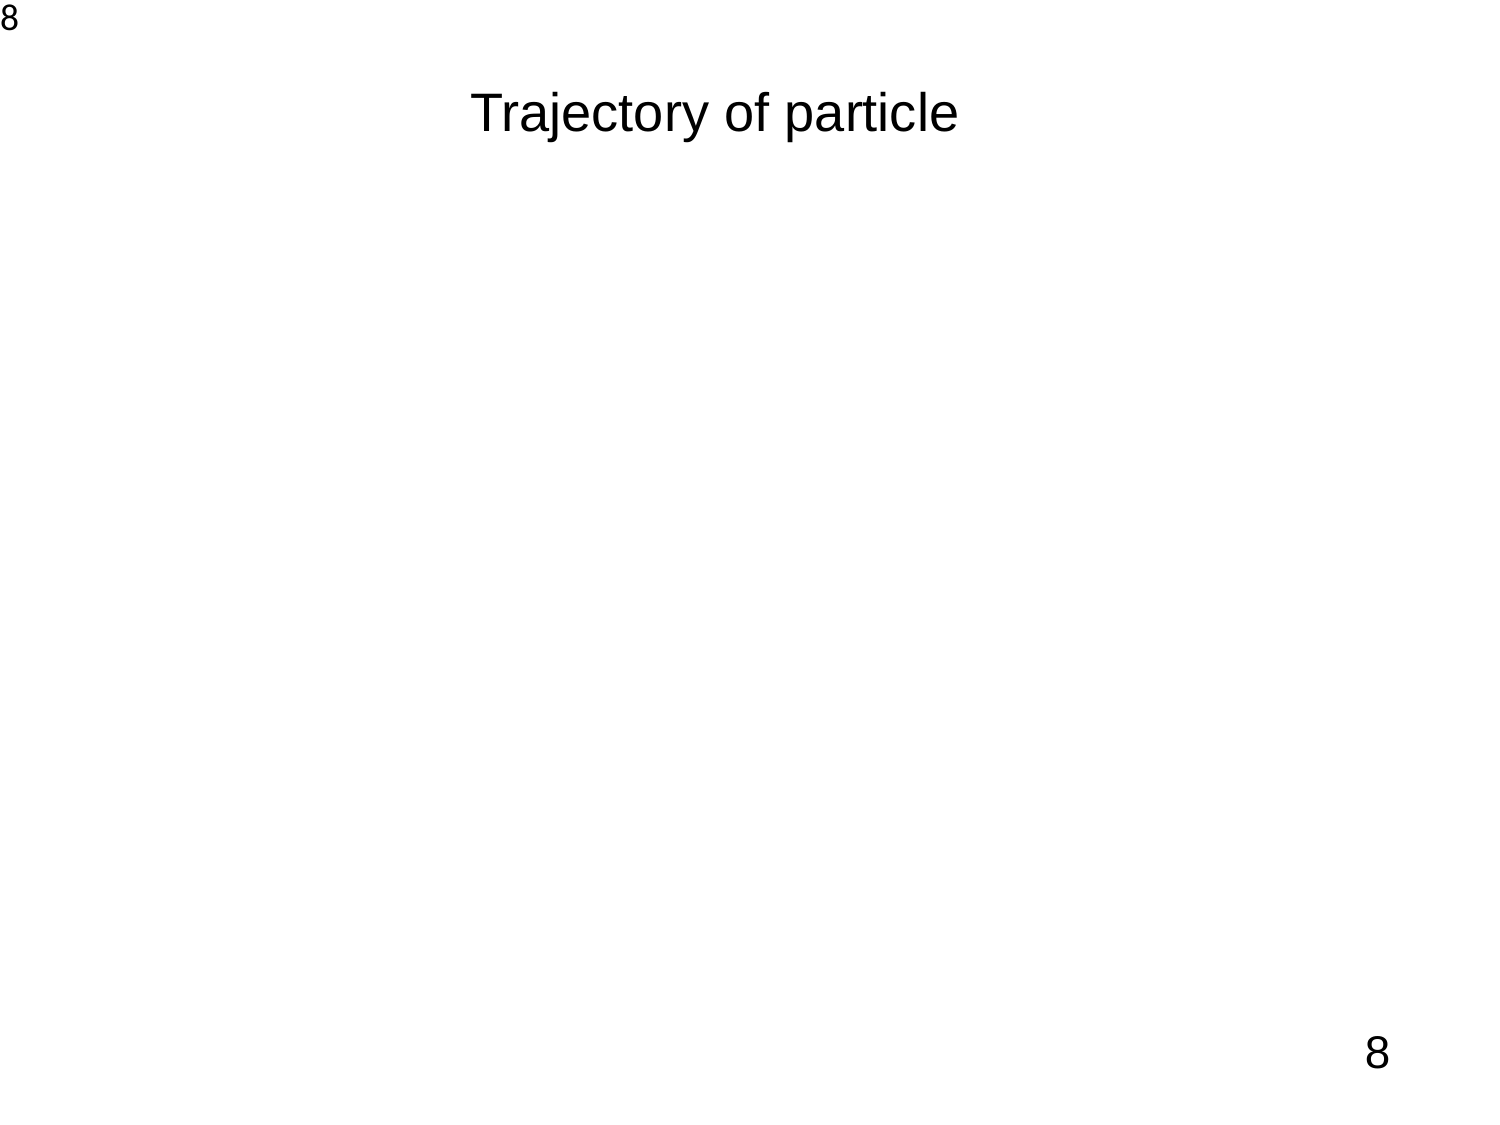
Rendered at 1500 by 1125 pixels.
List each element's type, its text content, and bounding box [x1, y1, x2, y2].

text_box Trajectory of particle [455, 75, 976, 151]
text_box 8 [1350, 1020, 1426, 1087]
